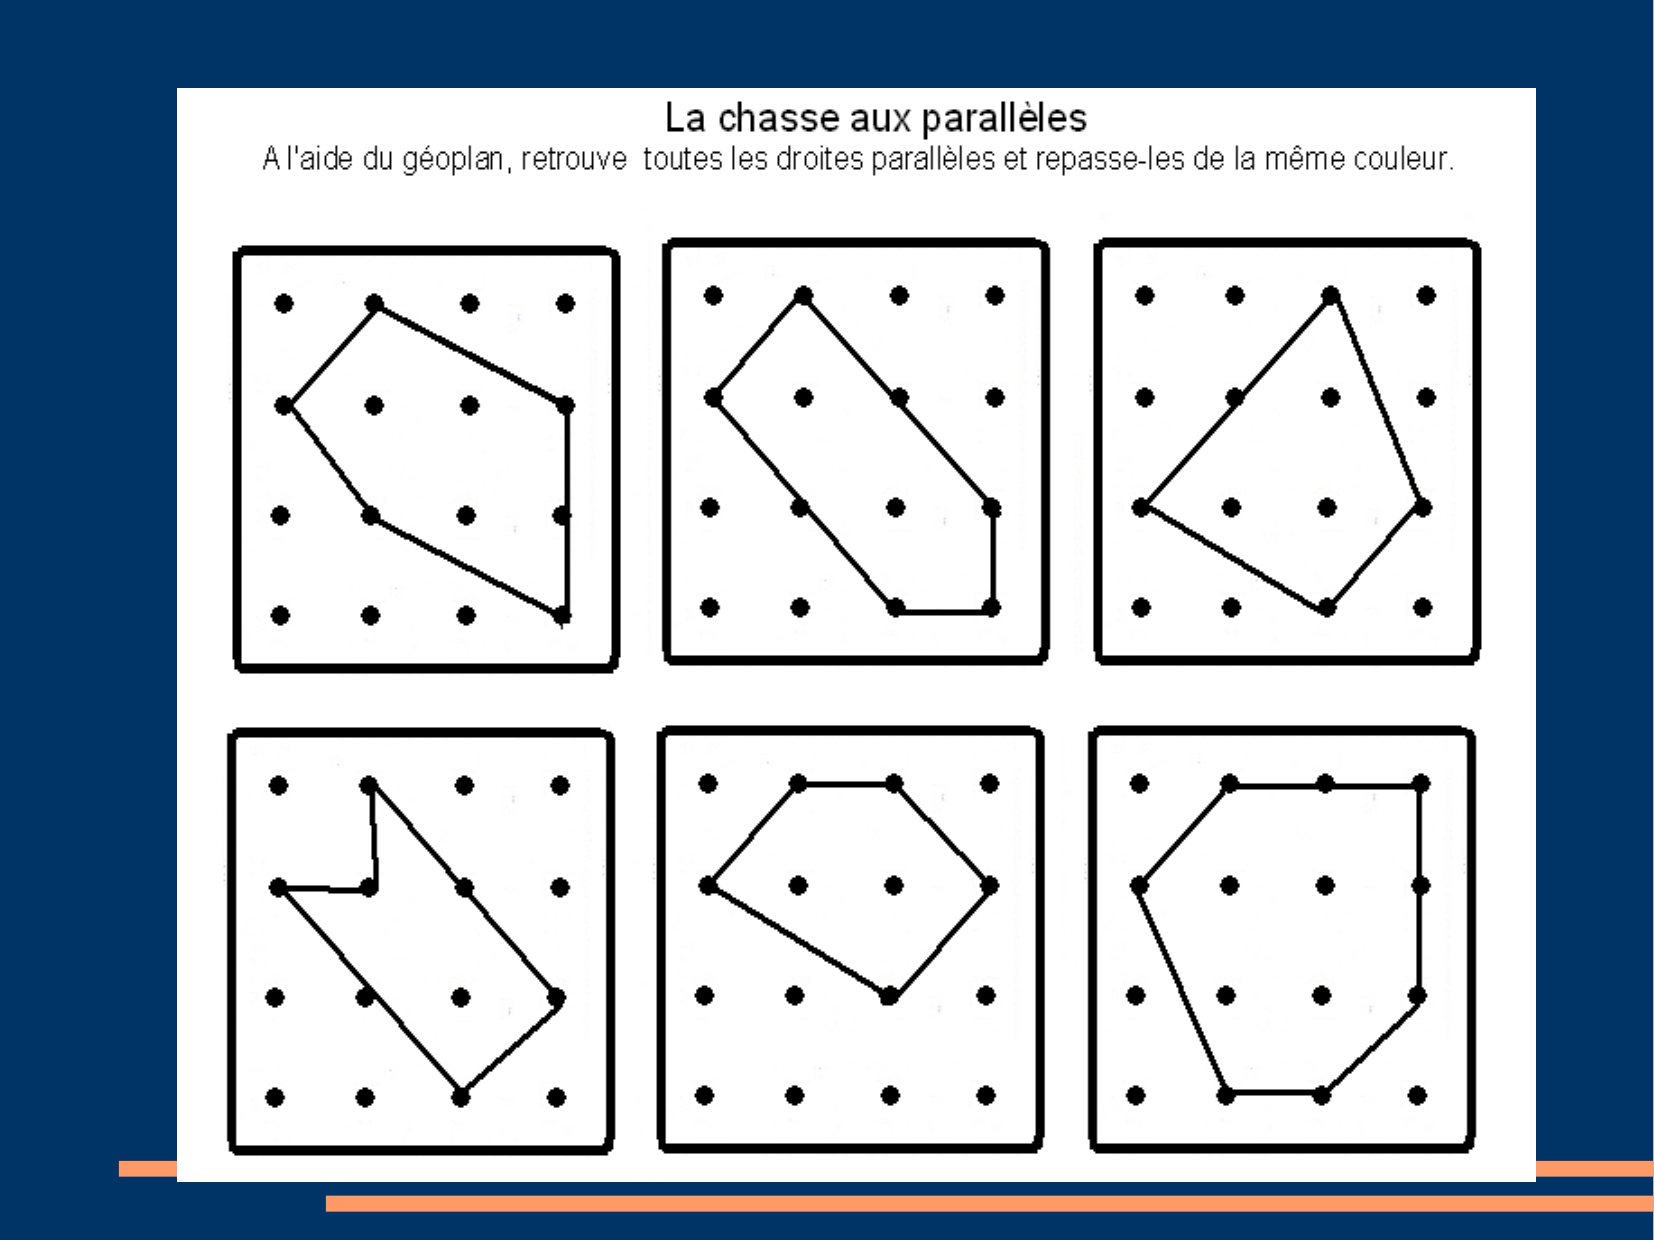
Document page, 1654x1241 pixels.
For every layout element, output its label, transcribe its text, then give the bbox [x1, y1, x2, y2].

title Géométrie [121, 46, 1534, 254]
picture [177, 88, 1536, 1182]
